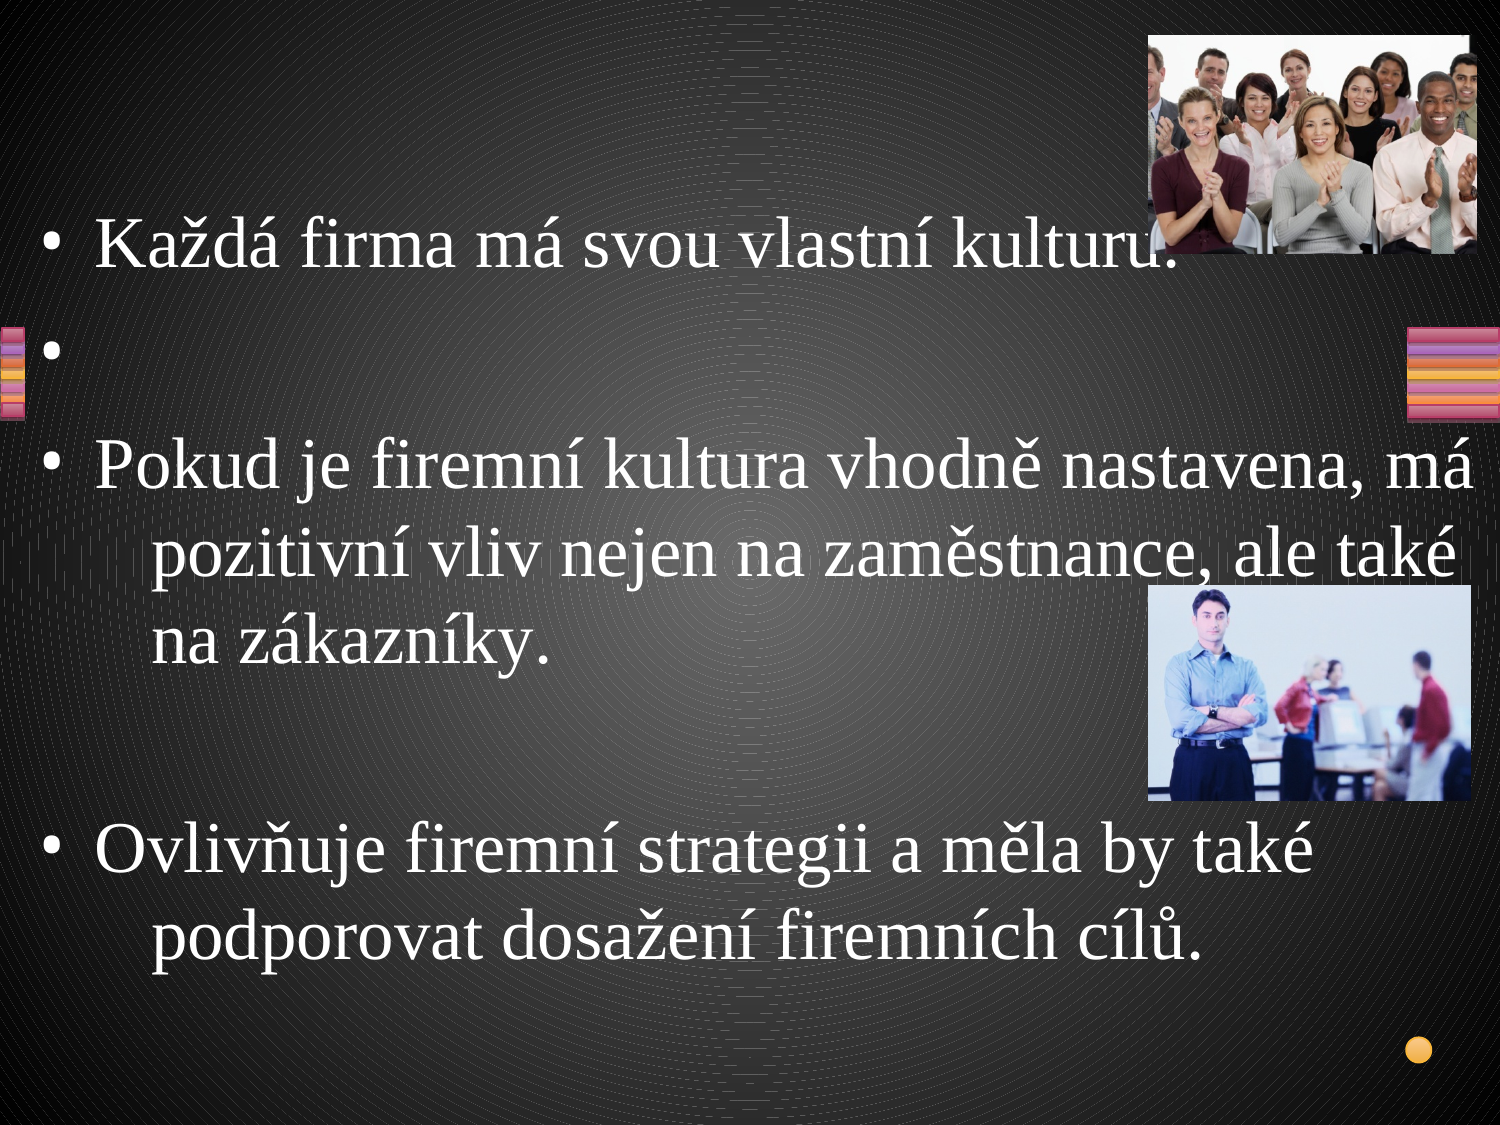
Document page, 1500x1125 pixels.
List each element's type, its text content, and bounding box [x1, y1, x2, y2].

picture [1148, 35, 1477, 254]
list Každá firma má svou vlastní kulturu. Pokud je firemní kultura vhodně nastavena, má pozitivní vliv nejen na zaměstnance, ale také na zákazníky. Ovlivňuje firemní strategii a měla by také podporovat dosažení firemních cílů. [23, 187, 1500, 1067]
picture [1148, 585, 1471, 801]
